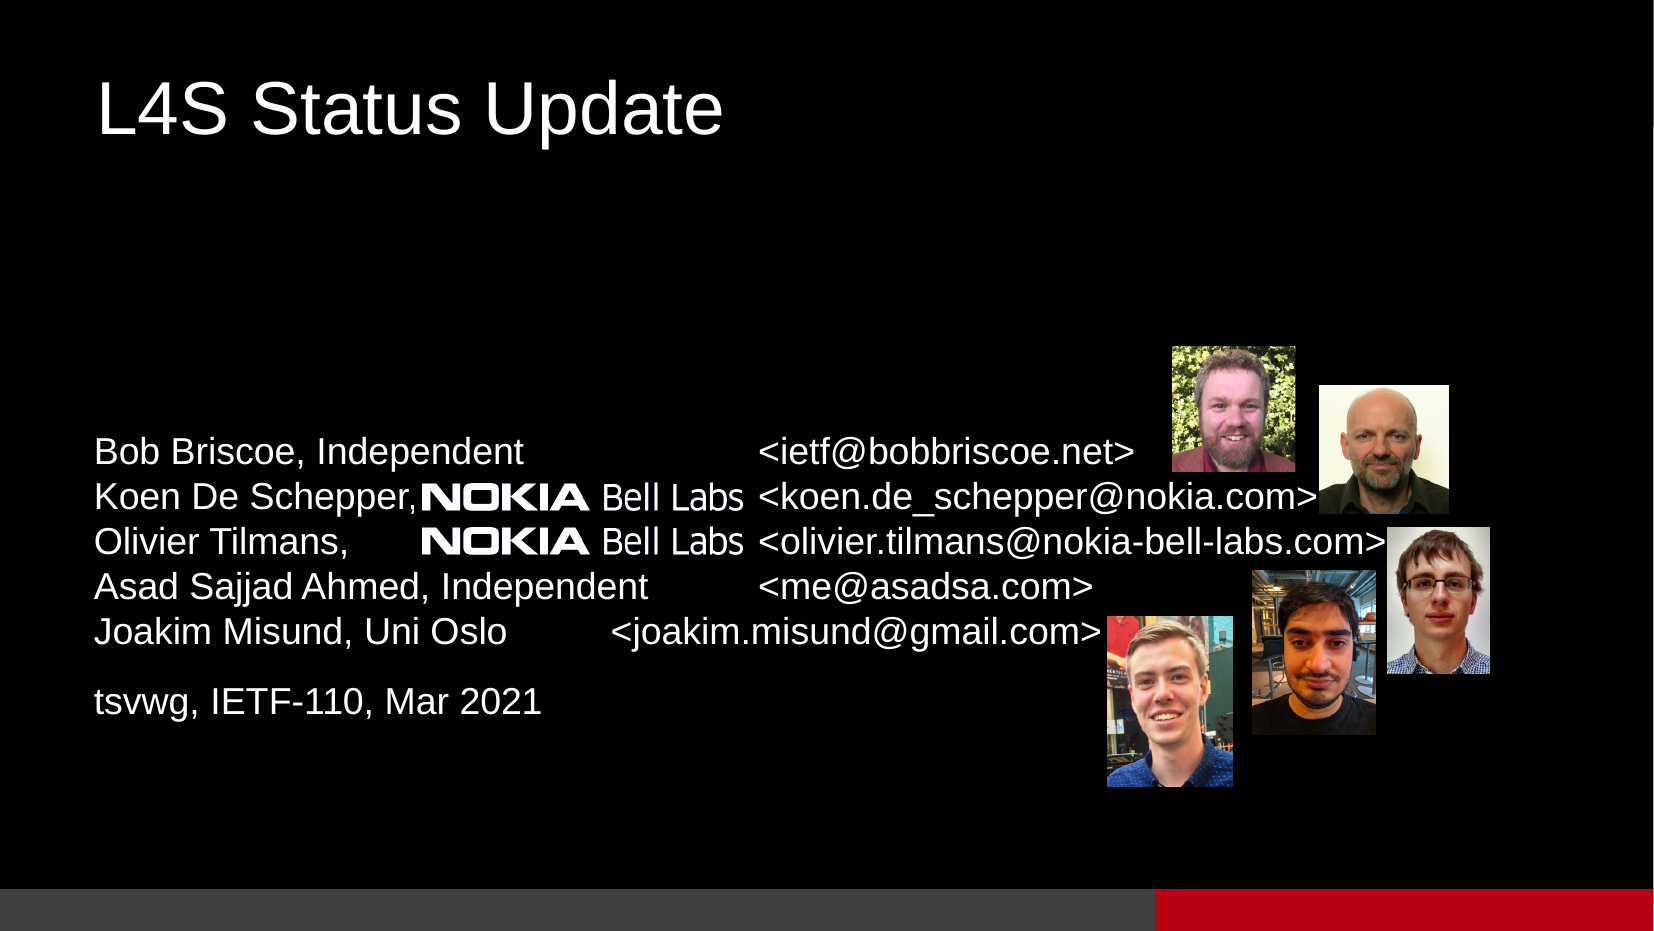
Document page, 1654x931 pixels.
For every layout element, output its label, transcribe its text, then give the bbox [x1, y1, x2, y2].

picture [1319, 385, 1449, 514]
text_box L4S Status Update [81, 52, 1453, 233]
picture [1252, 570, 1376, 735]
picture [1107, 616, 1233, 787]
picture [1387, 527, 1490, 674]
picture [1172, 346, 1296, 472]
text_box Bob Briscoe, Independent <ietf@bobbriscoe.net> Koen De Schepper, N okia Bell Labs <koen.de_schepper@nokia.com> Olivier Tilmans, N okia Bell Labs <olivier.tilmans@nokia-bell-labs.com> Asad Sajjad Ahmed, Independent <me@asadsa.com> Joakim Misund, Uni Oslo <joakim.misund@gmail.com> tsvwg, IETF-110, Mar 2021 [78, 419, 1423, 608]
picture [414, 475, 752, 565]
